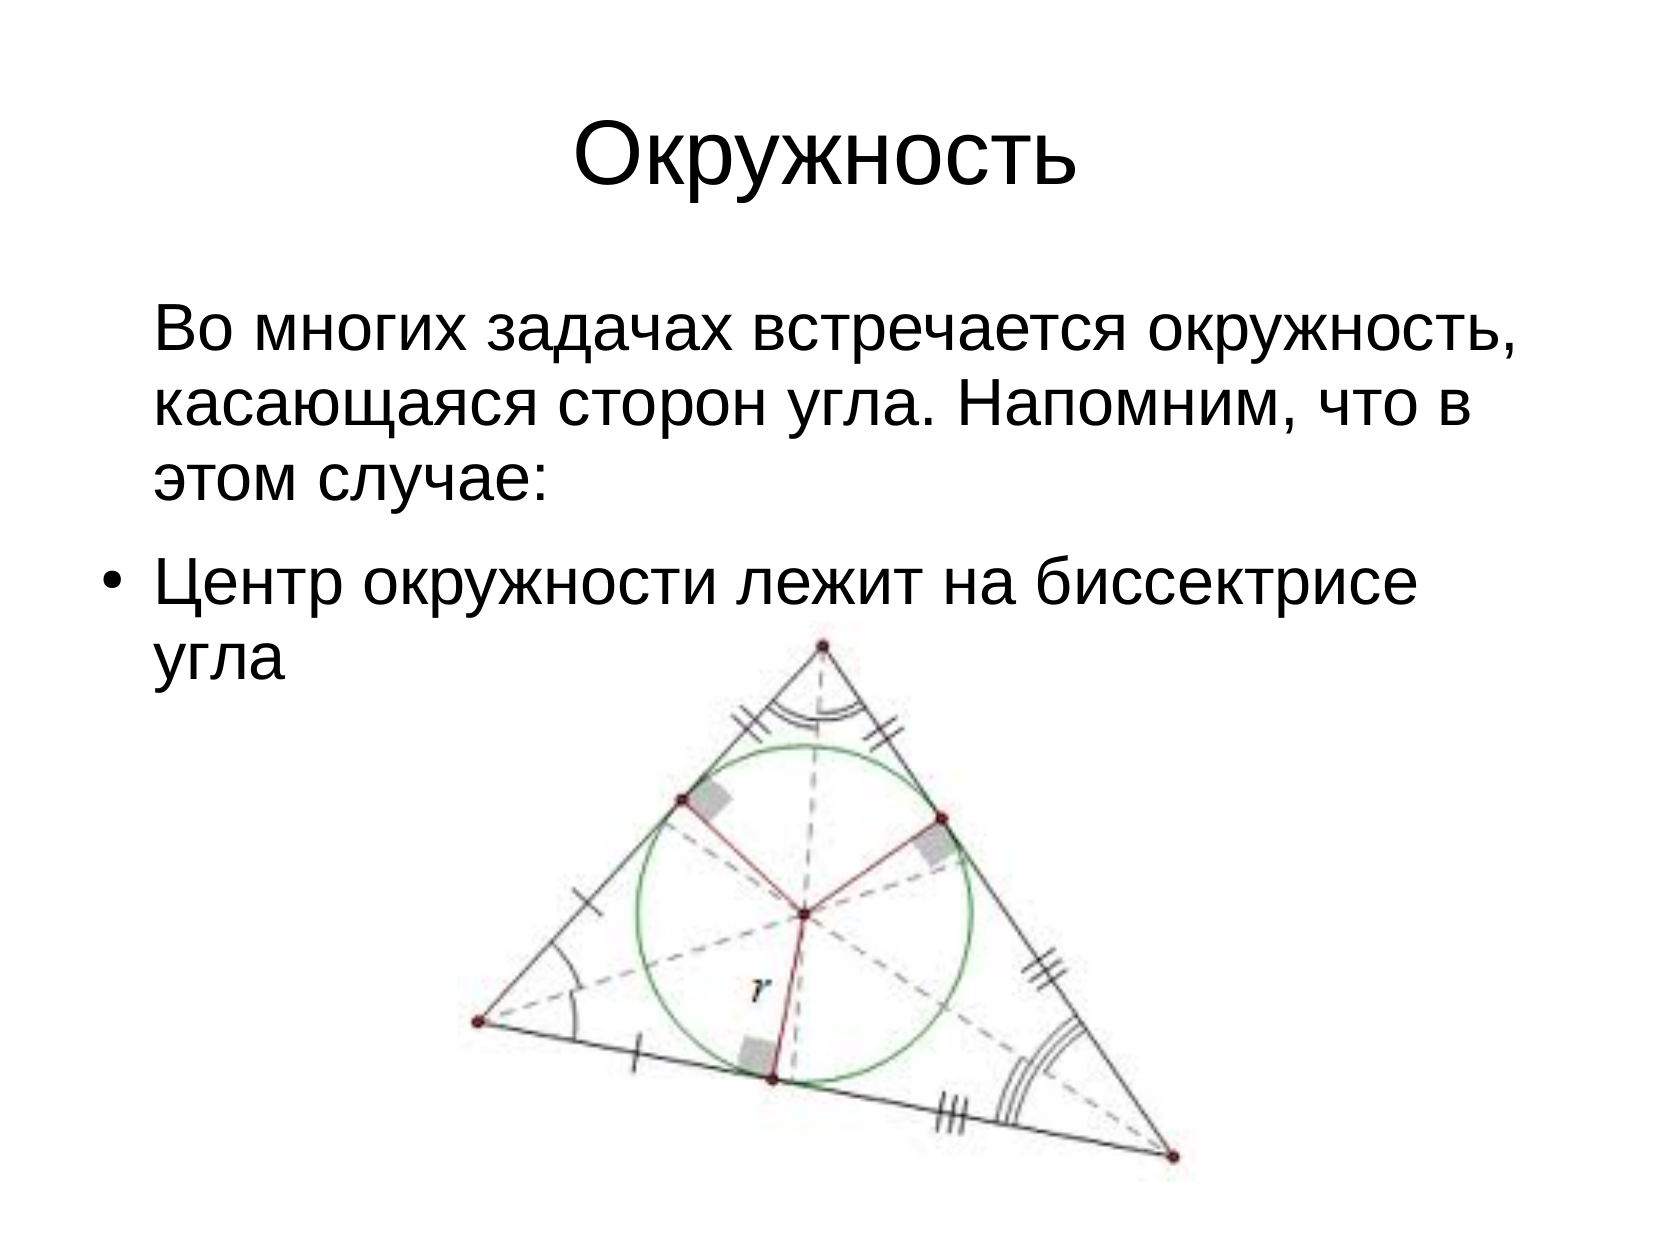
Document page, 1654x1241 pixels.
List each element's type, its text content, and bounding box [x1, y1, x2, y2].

title Окружность [82, 49, 1571, 257]
list Во многих задачах встречается окружность, касающаяся сторон угла. Напомним, что в этом случае: Центр окружности лежит на биссектрисе угла [82, 290, 1571, 1109]
picture [457, 1109, 1196, 1182]
